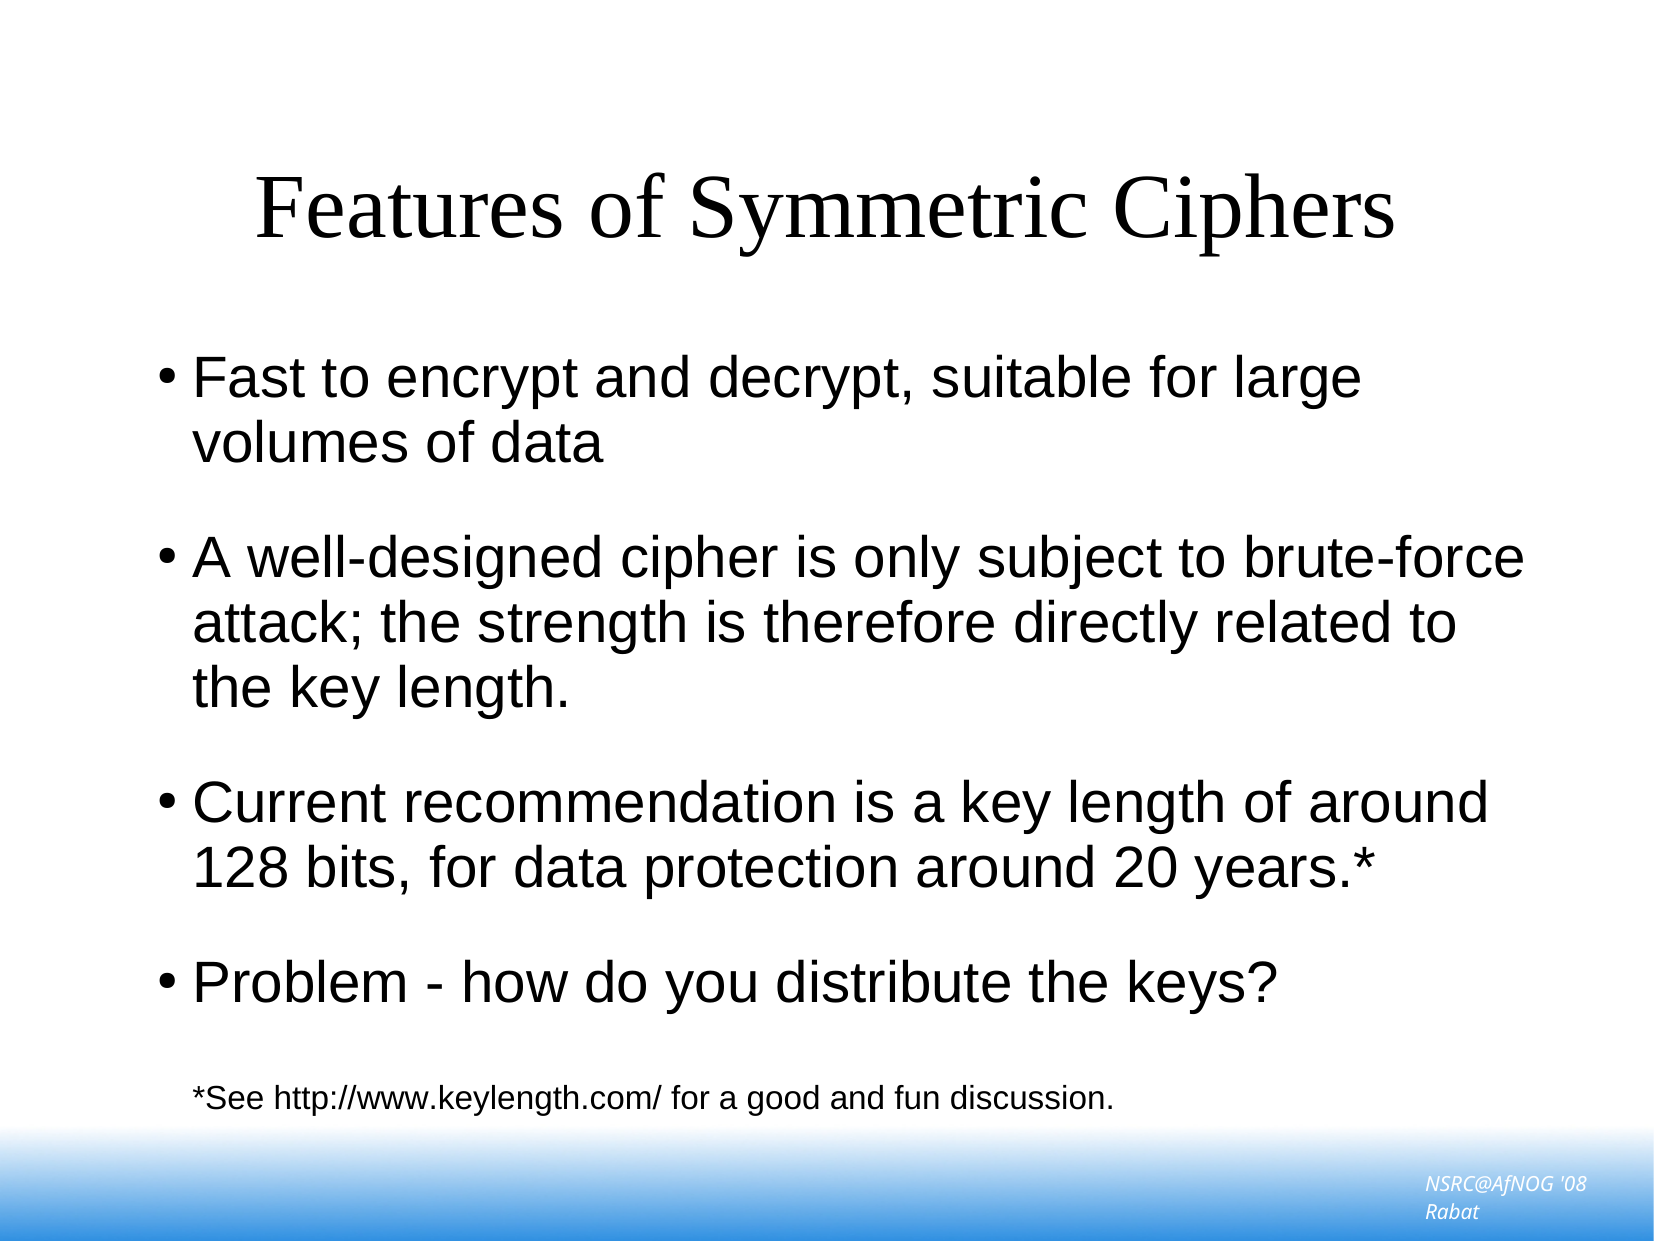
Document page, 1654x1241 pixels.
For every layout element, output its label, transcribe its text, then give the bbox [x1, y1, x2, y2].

picture [0, 1124, 1654, 1241]
title Features of Symmetric Ciphers [121, 102, 1534, 310]
list Fast to encrypt and decrypt, suitable for large volumes of data A well-designed cipher is only subject to brute-force attack; the strength is therefore directly related to the key length. Current recommendation is a key length of around 128 bits, for data protection around 20 years.* Problem - how do you distribute the keys? *See http://www.keylength.com/ for a good and fun discussion. [121, 344, 1538, 1127]
